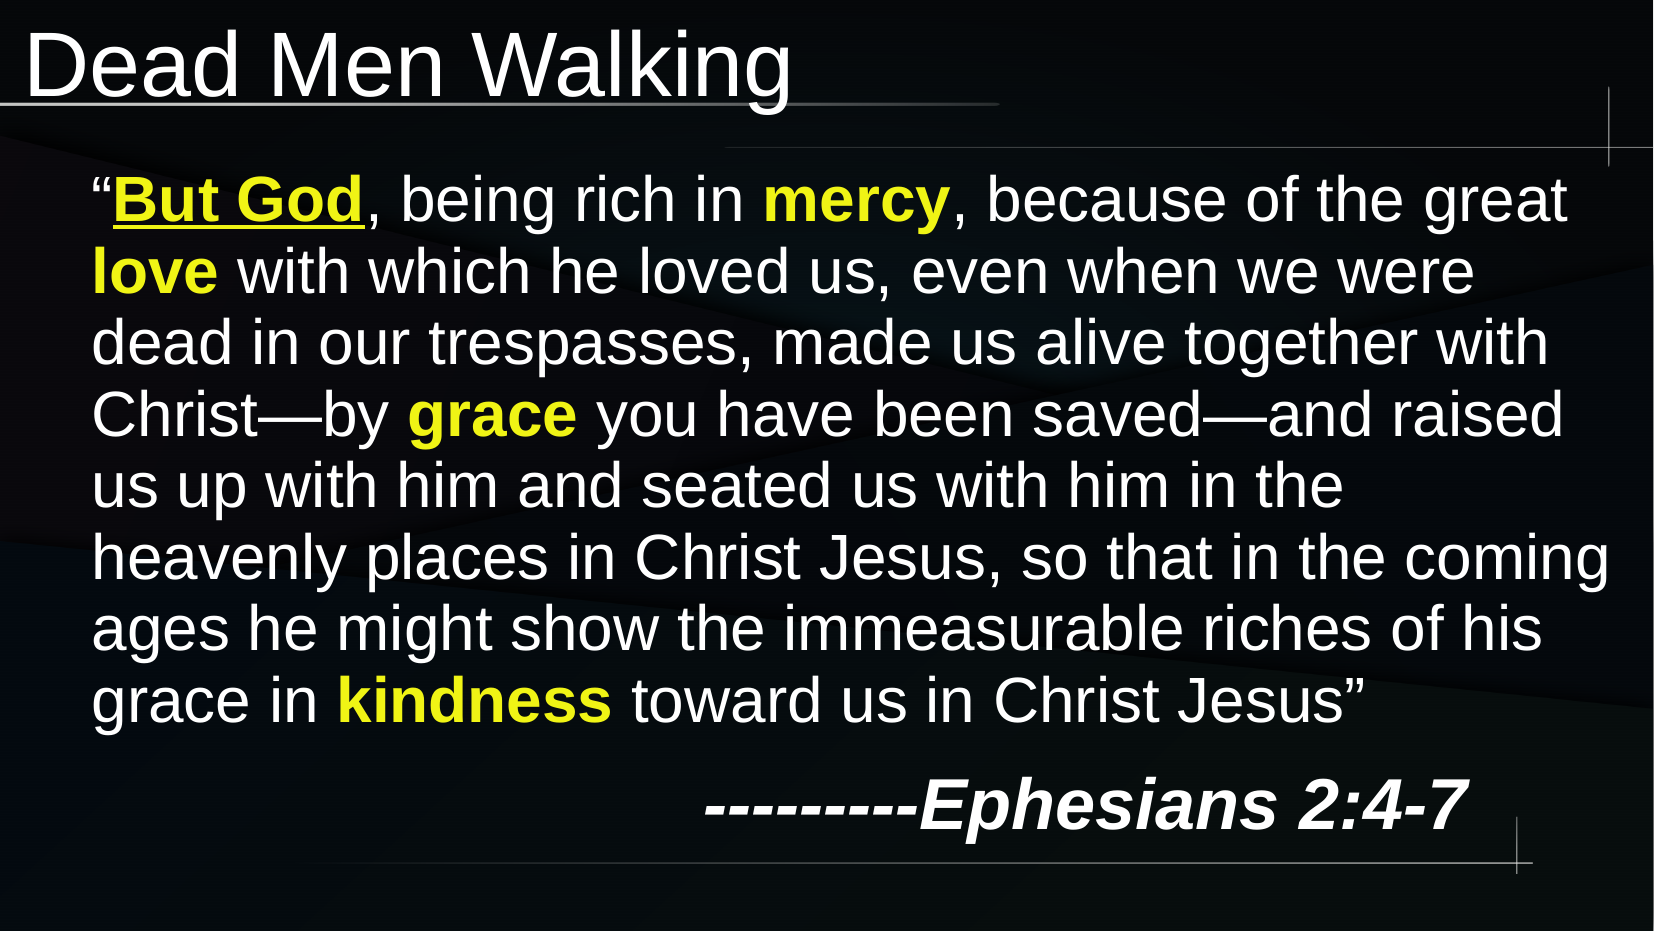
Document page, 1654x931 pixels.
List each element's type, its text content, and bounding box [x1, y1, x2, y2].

title Dead Men Walking [23, 11, 1589, 119]
list “But God, being rich in mercy, because of the great love with which he loved us, even when we were dead in our trespasses, made us alive together with Christ—by grace you have been saved—and raised us up with him and seated us with him in the heavenly places in Christ Jesus, so that in the coming ages he might show the immeasurable riches of his grace in kindness toward us in Christ Jesus” ---------Ephesians 2:4-7 [23, 163, 1614, 914]
picture [0, 0, 1654, 931]
